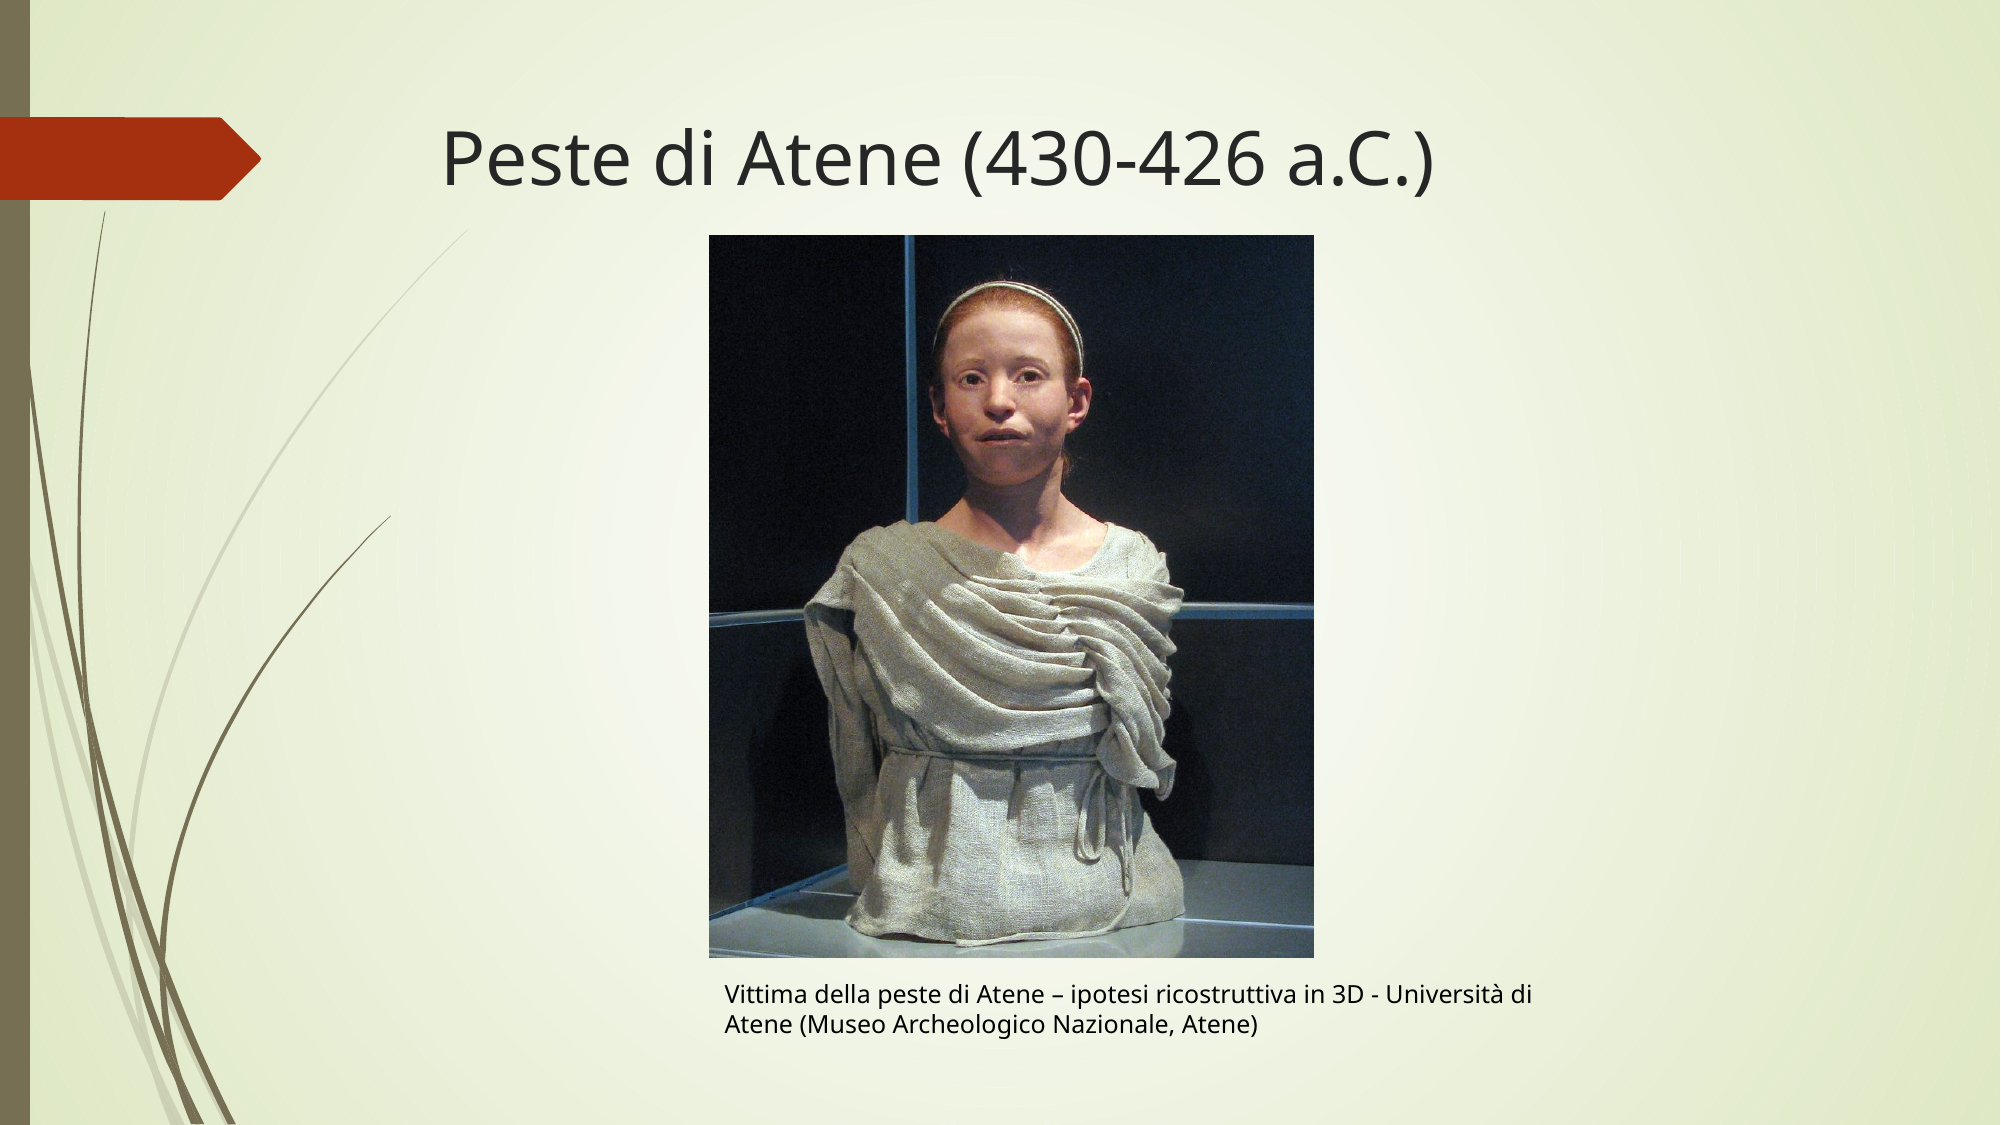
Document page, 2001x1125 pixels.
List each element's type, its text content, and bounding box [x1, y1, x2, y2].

title Peste di Atene (430-426 a.C.) [425, 102, 1888, 223]
text_box Vittima della peste di Atene – ipotesi ricostruttiva in 3D - Università di Atene (Museo Archeologico Nazionale, Atene) [709, 970, 1563, 1047]
picture [709, 235, 1314, 958]
